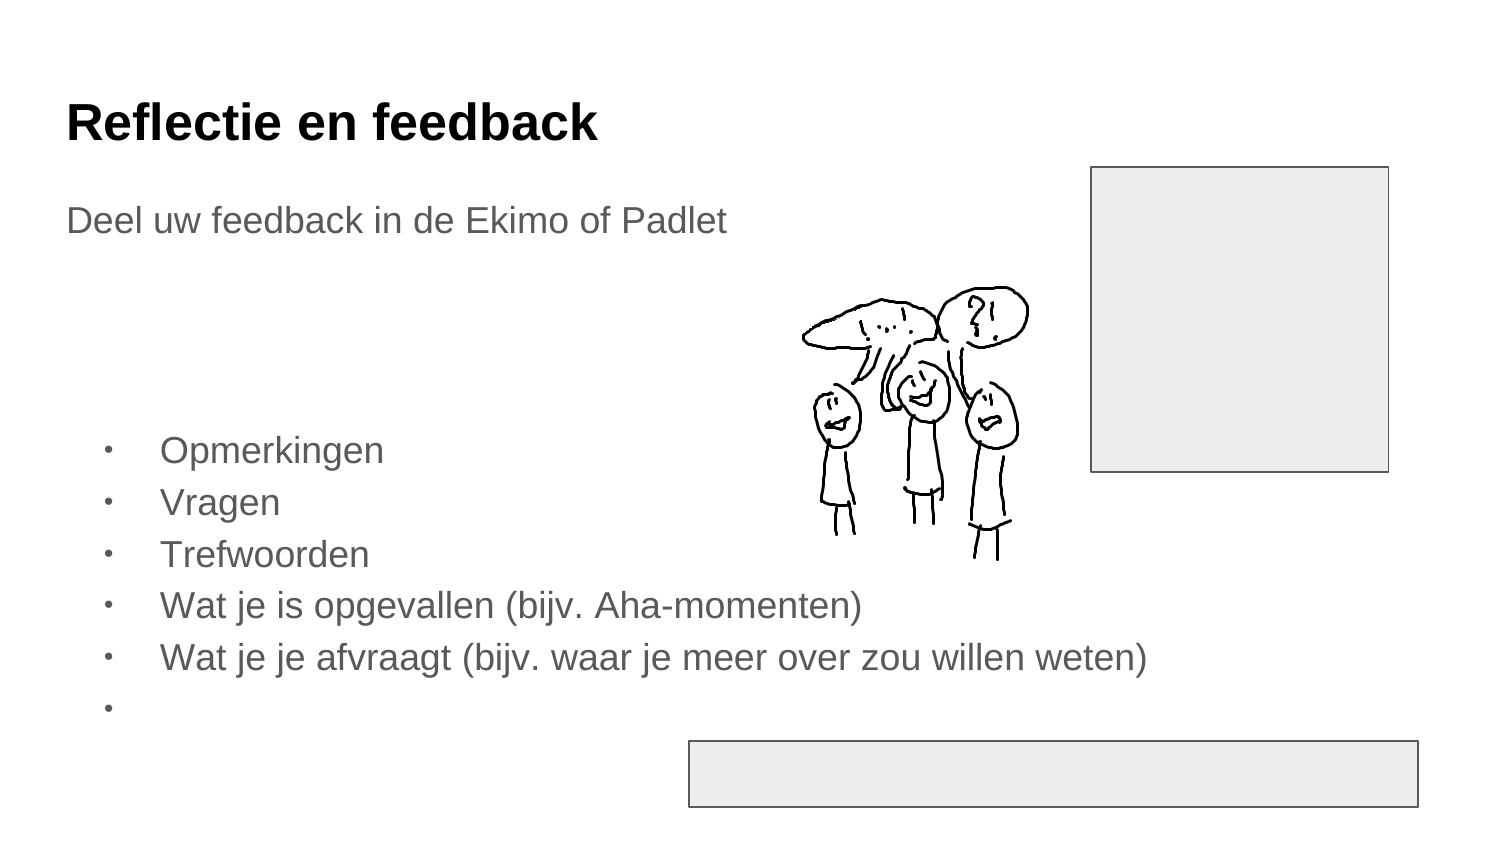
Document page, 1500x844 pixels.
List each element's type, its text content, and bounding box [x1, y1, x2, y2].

picture [790, 269, 1038, 575]
title Reflectie en feedback [51, 72, 1449, 167]
list Deel uw feedback in de Ekimo of Padlet Opmerkingen Vragen Trefwoorden Wat je is opgevallen (bijv. Aha-momenten) Wat je je afvraagt (bijv. waar je meer over zou willen weten) [51, 174, 1449, 807]
text_box [689, 741, 1418, 807]
text_box [1091, 167, 1388, 472]
